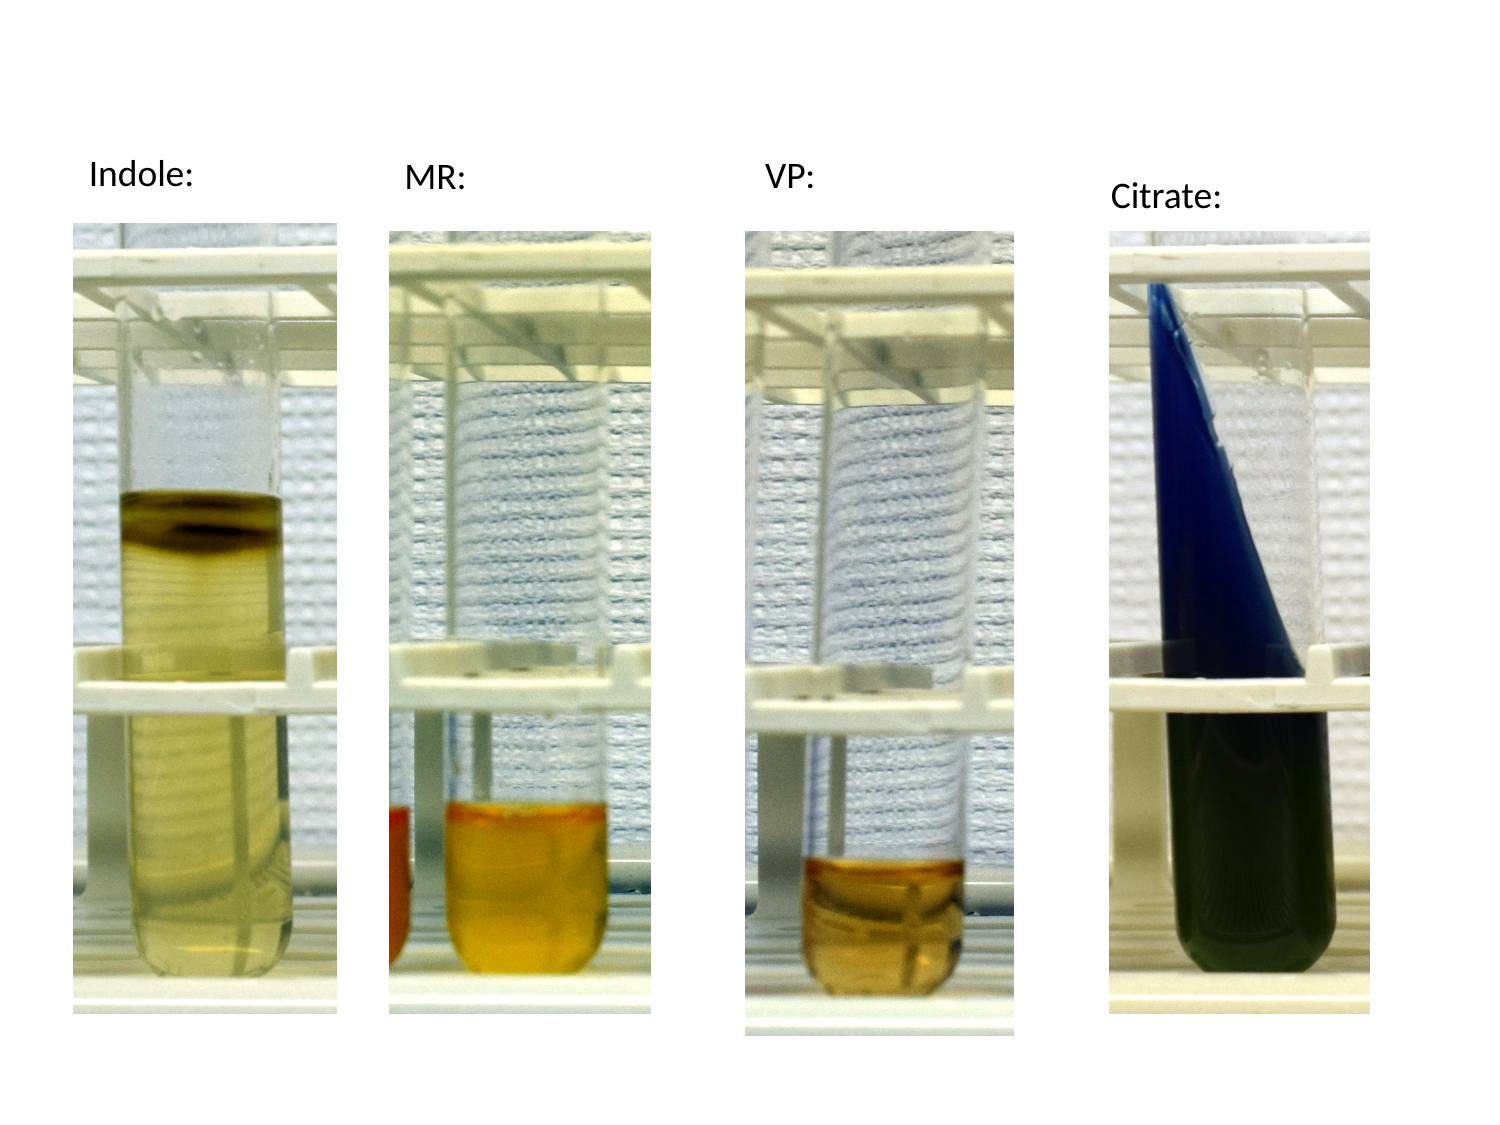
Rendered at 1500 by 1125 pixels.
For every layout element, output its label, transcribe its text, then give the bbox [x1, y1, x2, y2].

picture [745, 231, 1014, 1036]
picture [389, 231, 651, 1014]
text_box MR: [389, 144, 483, 205]
picture [73, 223, 337, 1014]
text_box VP: [750, 143, 832, 205]
text_box Indole: [73, 141, 212, 202]
picture [1109, 231, 1370, 1014]
text_box Citrate: [1095, 163, 1240, 224]
